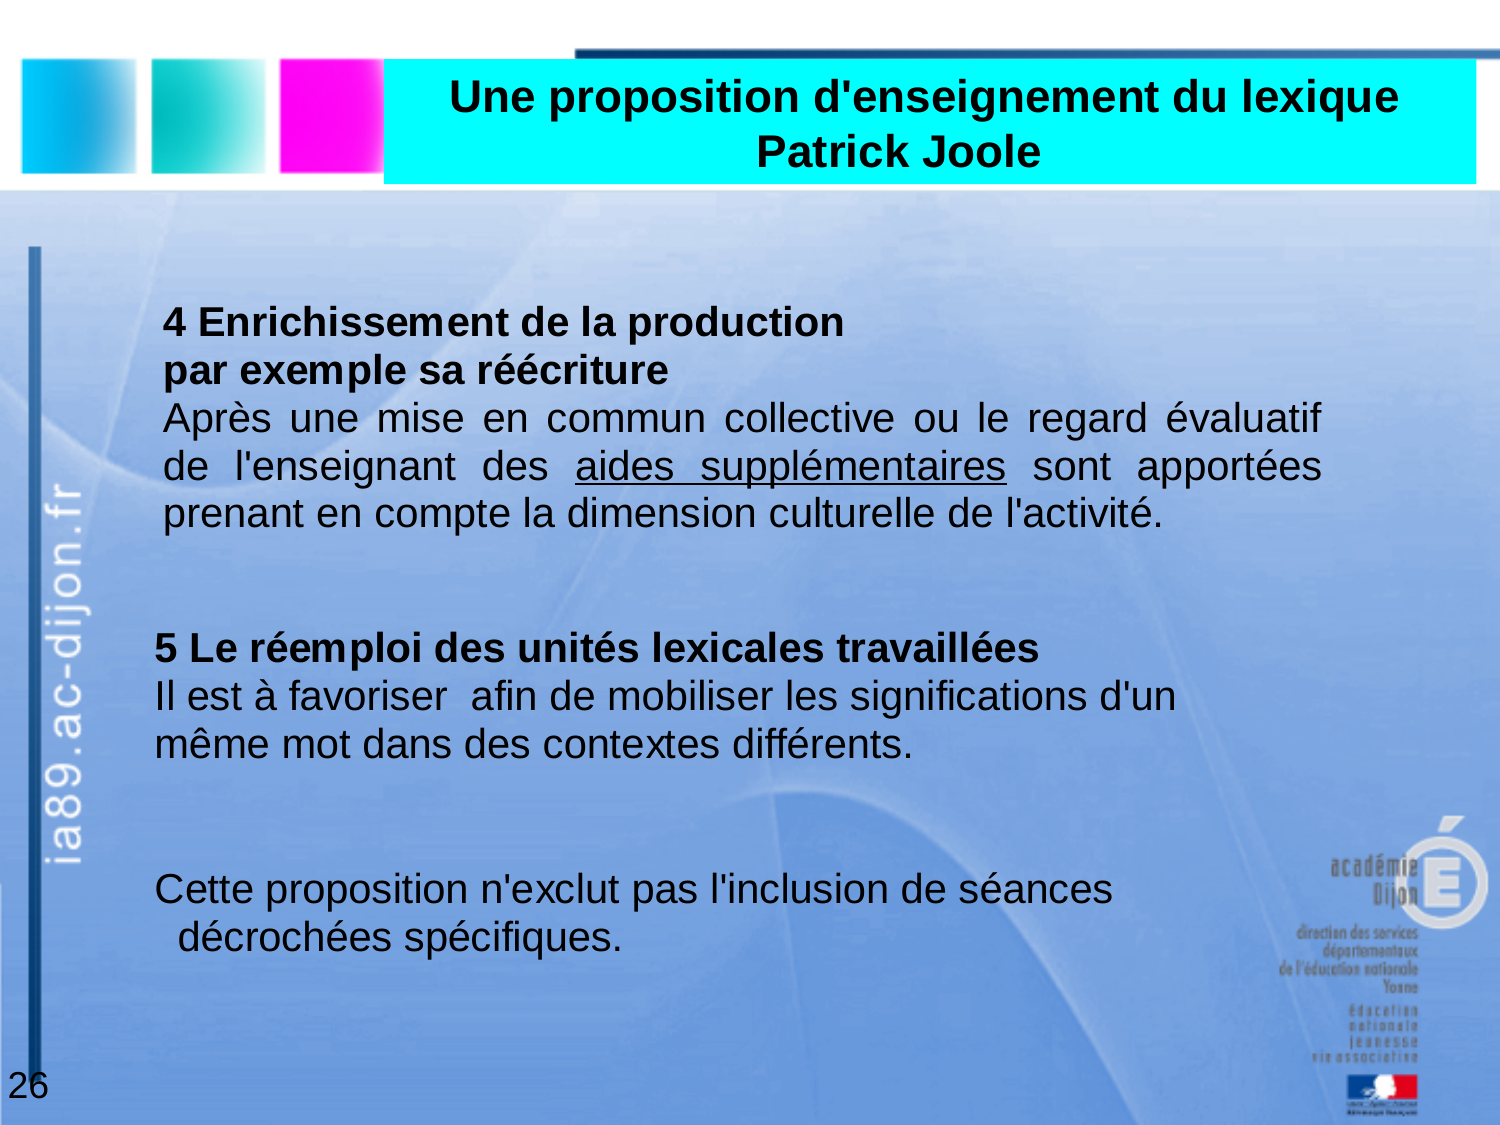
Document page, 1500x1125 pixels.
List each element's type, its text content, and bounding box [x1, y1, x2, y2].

picture [0, 0, 1500, 1125]
text_box <numéro> [0, 1054, 650, 1125]
text_box Une proposition d'enseignement du lexique Patrick Joole [383, 59, 1477, 185]
chart [118, 297, 1322, 967]
